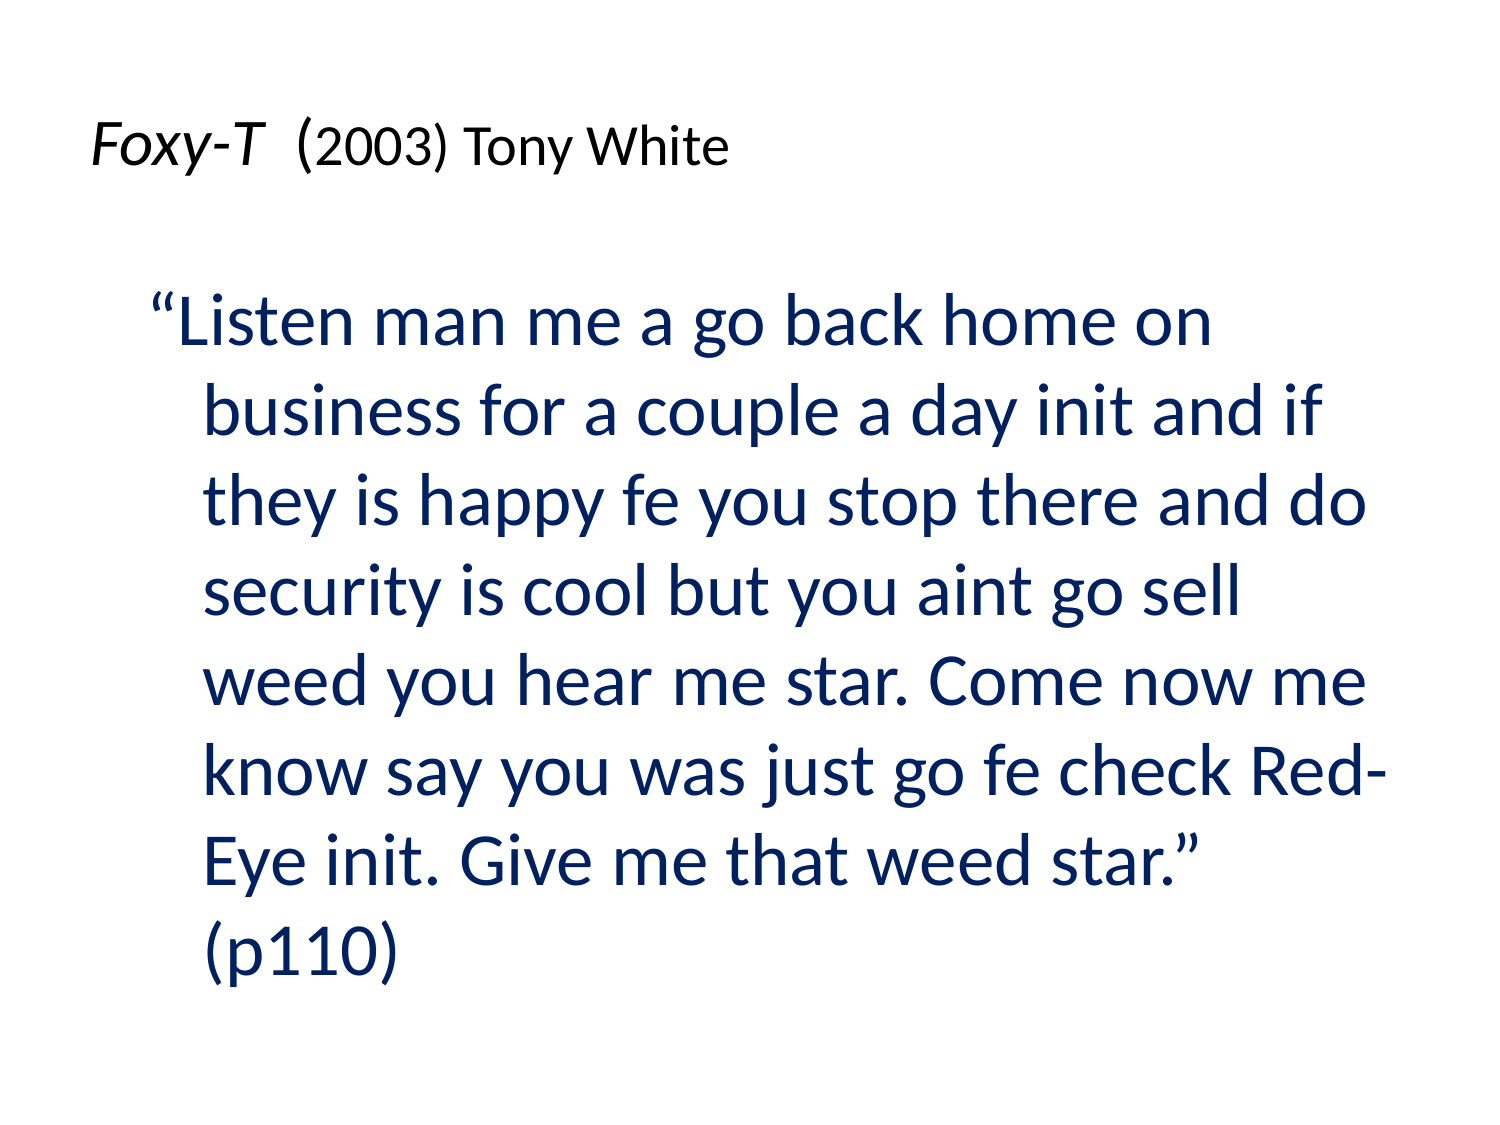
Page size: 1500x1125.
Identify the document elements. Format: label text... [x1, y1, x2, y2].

title Foxy-T (2003) Tony White [75, 66, 1426, 138]
list “Listen man me a go back home on business for a couple a day init and if they is happy fe you stop there and do security is cool but you aint go sell weed you hear me star. Come now me know say you was just go fe check Red-Eye init. Give me that weed star.” (p110) [75, 231, 1426, 1005]
